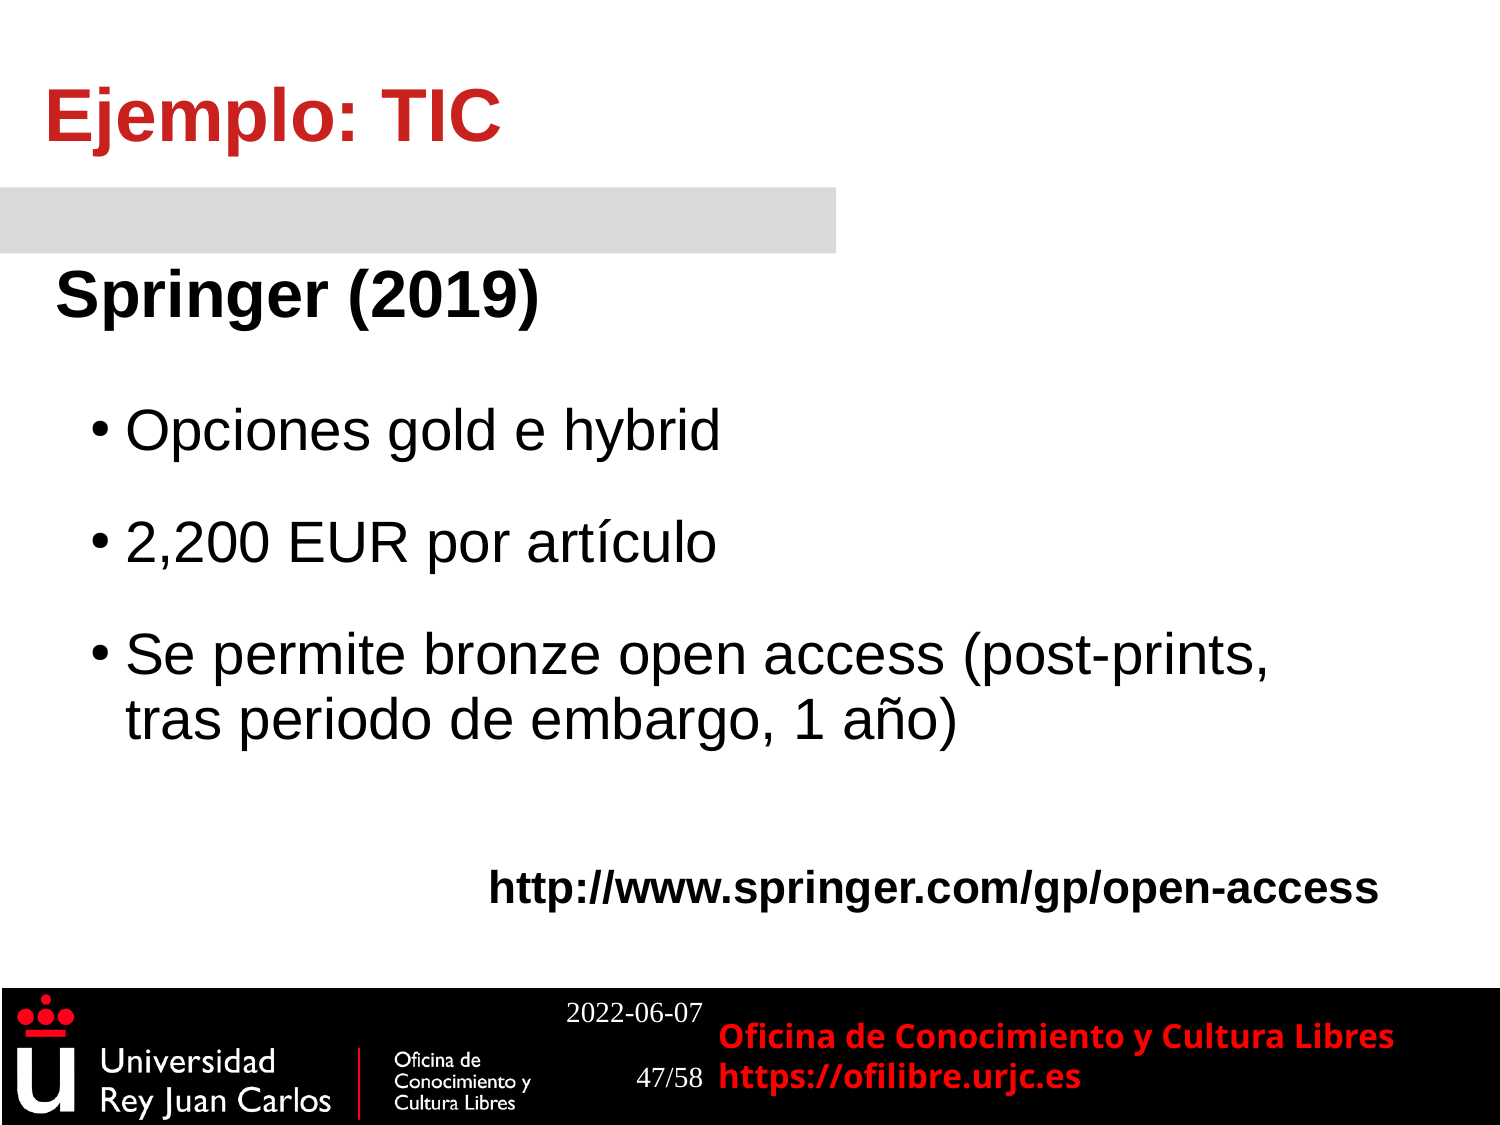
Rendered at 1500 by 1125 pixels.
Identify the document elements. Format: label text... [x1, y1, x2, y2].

text_box Ejemplo: TIC [30, 66, 1036, 249]
text_box Opciones gold e hybrid 2,200 EUR por artículo Se permite bronze open access (post-prints, tras periodo de embargo, 1 año) [75, 390, 1351, 760]
picture [17, 994, 531, 1120]
text_box Springer (2019) [40, 249, 811, 340]
text_box http://www.springer.com/gp/open-access [45, 855, 1396, 922]
title [75, 7, 1425, 196]
